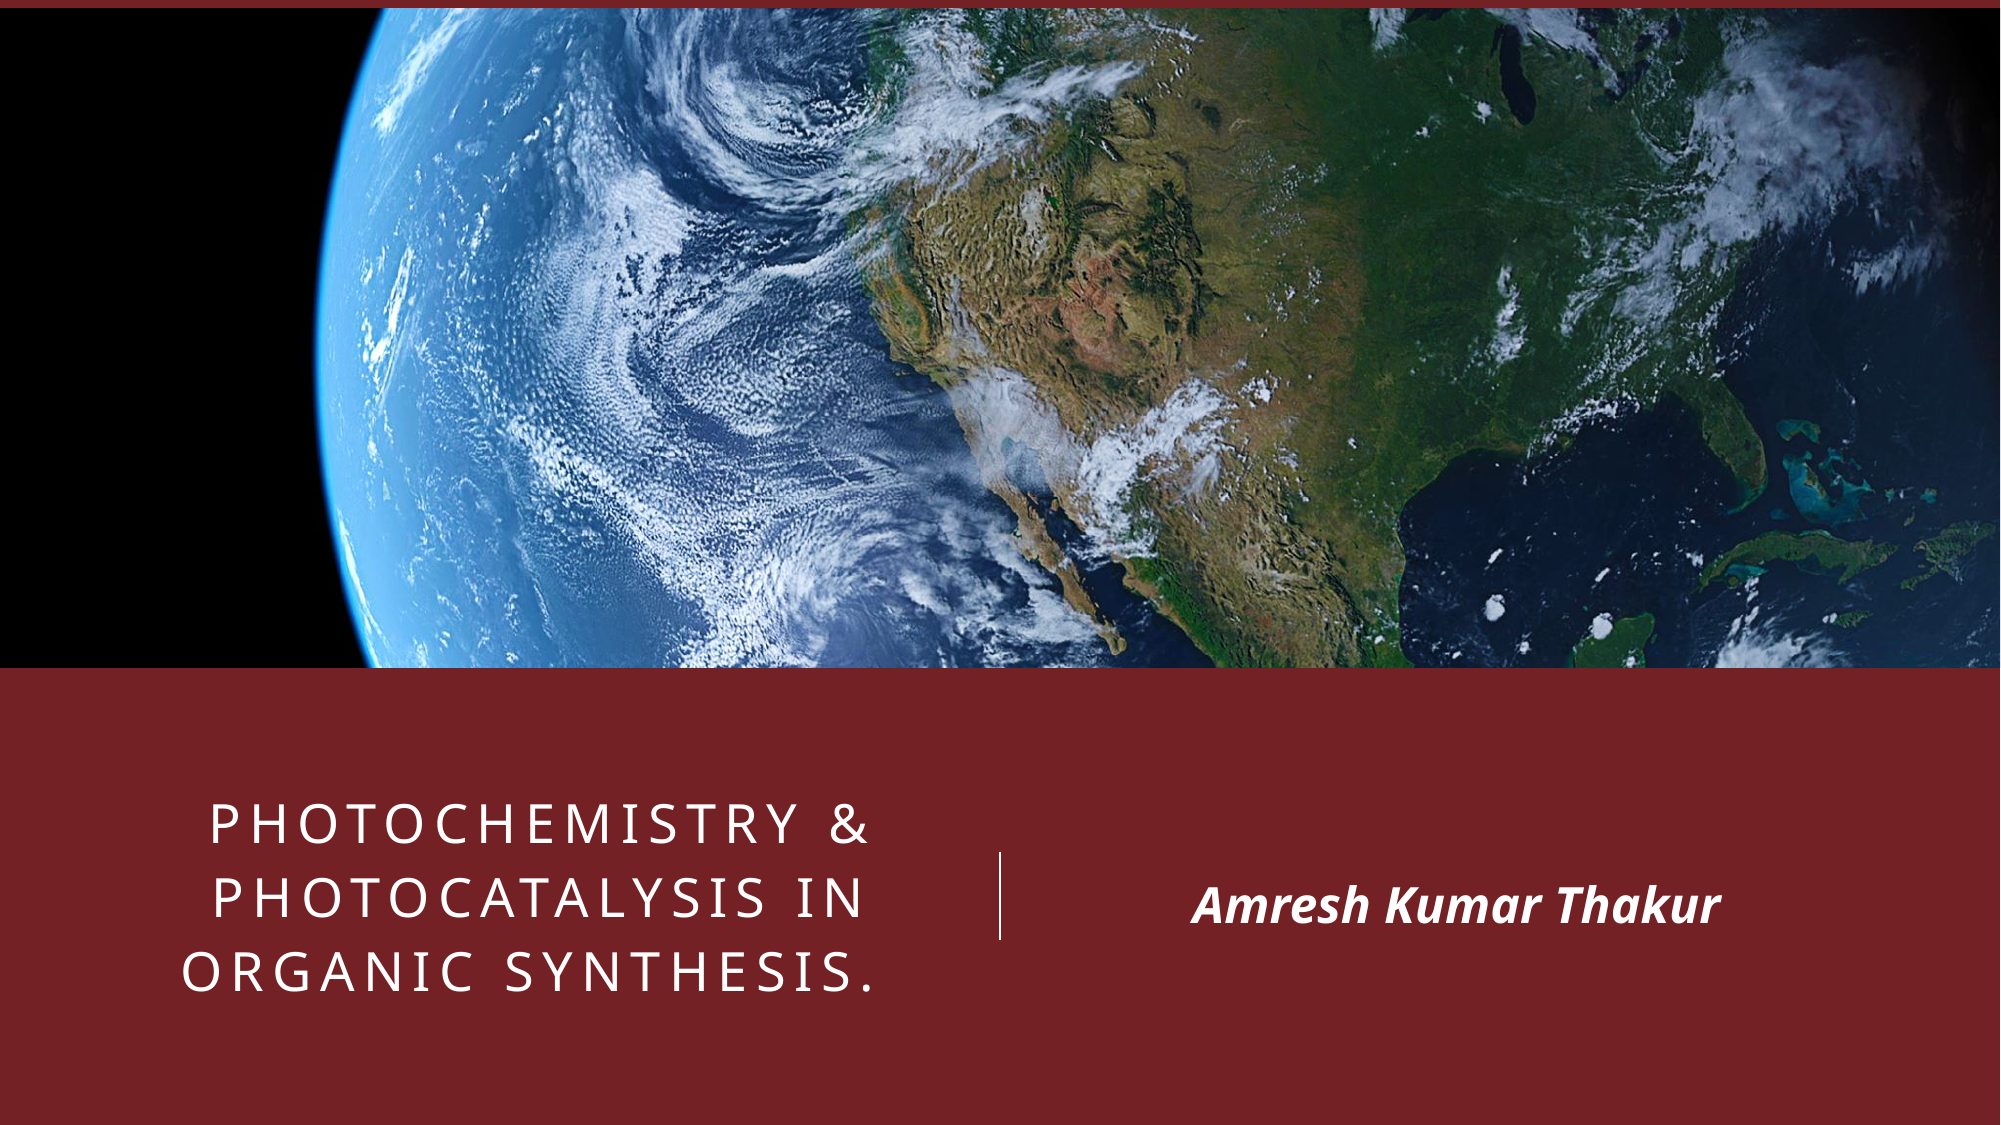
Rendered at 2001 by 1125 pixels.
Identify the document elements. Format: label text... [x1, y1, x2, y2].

picture [0, 8, 2000, 668]
text_box [0, 668, 2000, 1125]
text_box [0, 0, 2000, 8]
subtitle Amresh Kumar Thakur [1091, 754, 1822, 1038]
title Photochemistry & Photocatalysis in organic synthesis. [177, 754, 909, 1038]
